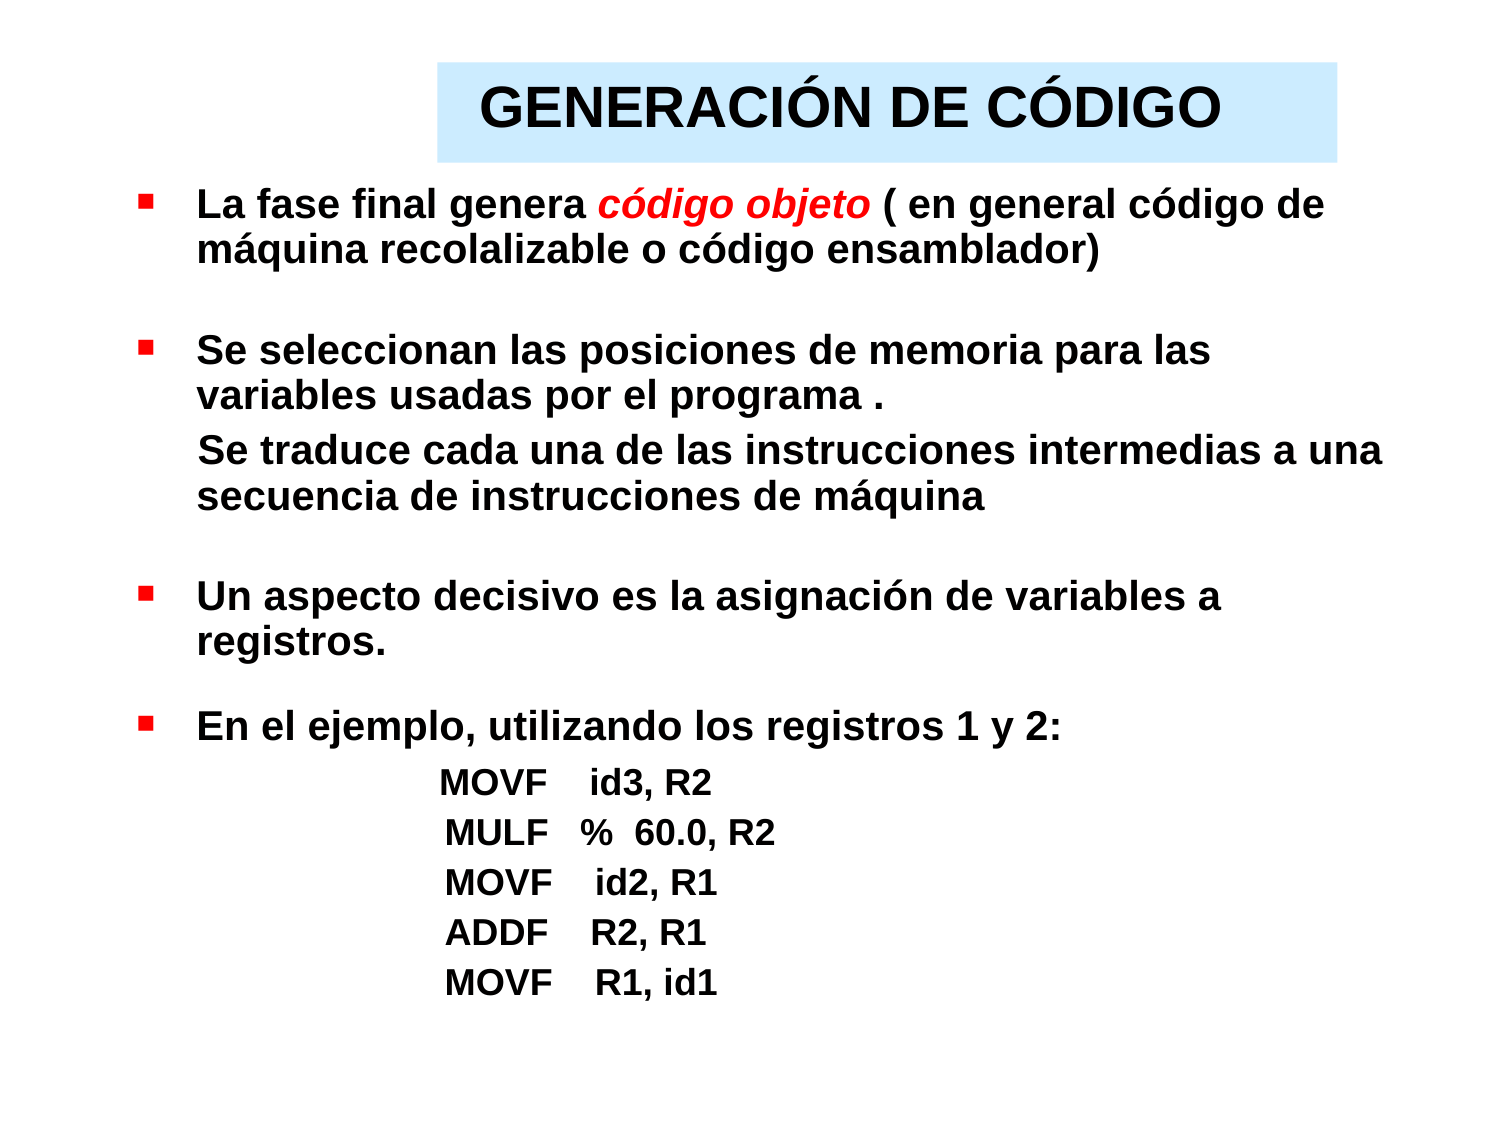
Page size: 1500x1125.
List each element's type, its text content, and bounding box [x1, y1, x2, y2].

title GENERACIÓN DE CÓDIGO [437, 62, 1338, 163]
list La fase final genera código objeto ( en general código de máquina recolalizable o código ensamblador) Se seleccionan las posiciones de memoria para las variables usadas por el programa . Se traduce cada una de las instrucciones intermedias a una secuencia de instrucciones de máquina Un aspecto decisivo es la asignación de variables a registros. En el ejemplo, utilizando los registros 1 y 2: MOVF id3, R2 MULF % 60.0, R2 MOVF id2, R1 ADDF R2, R1 MOVF R1, id1 [125, 174, 1401, 1111]
